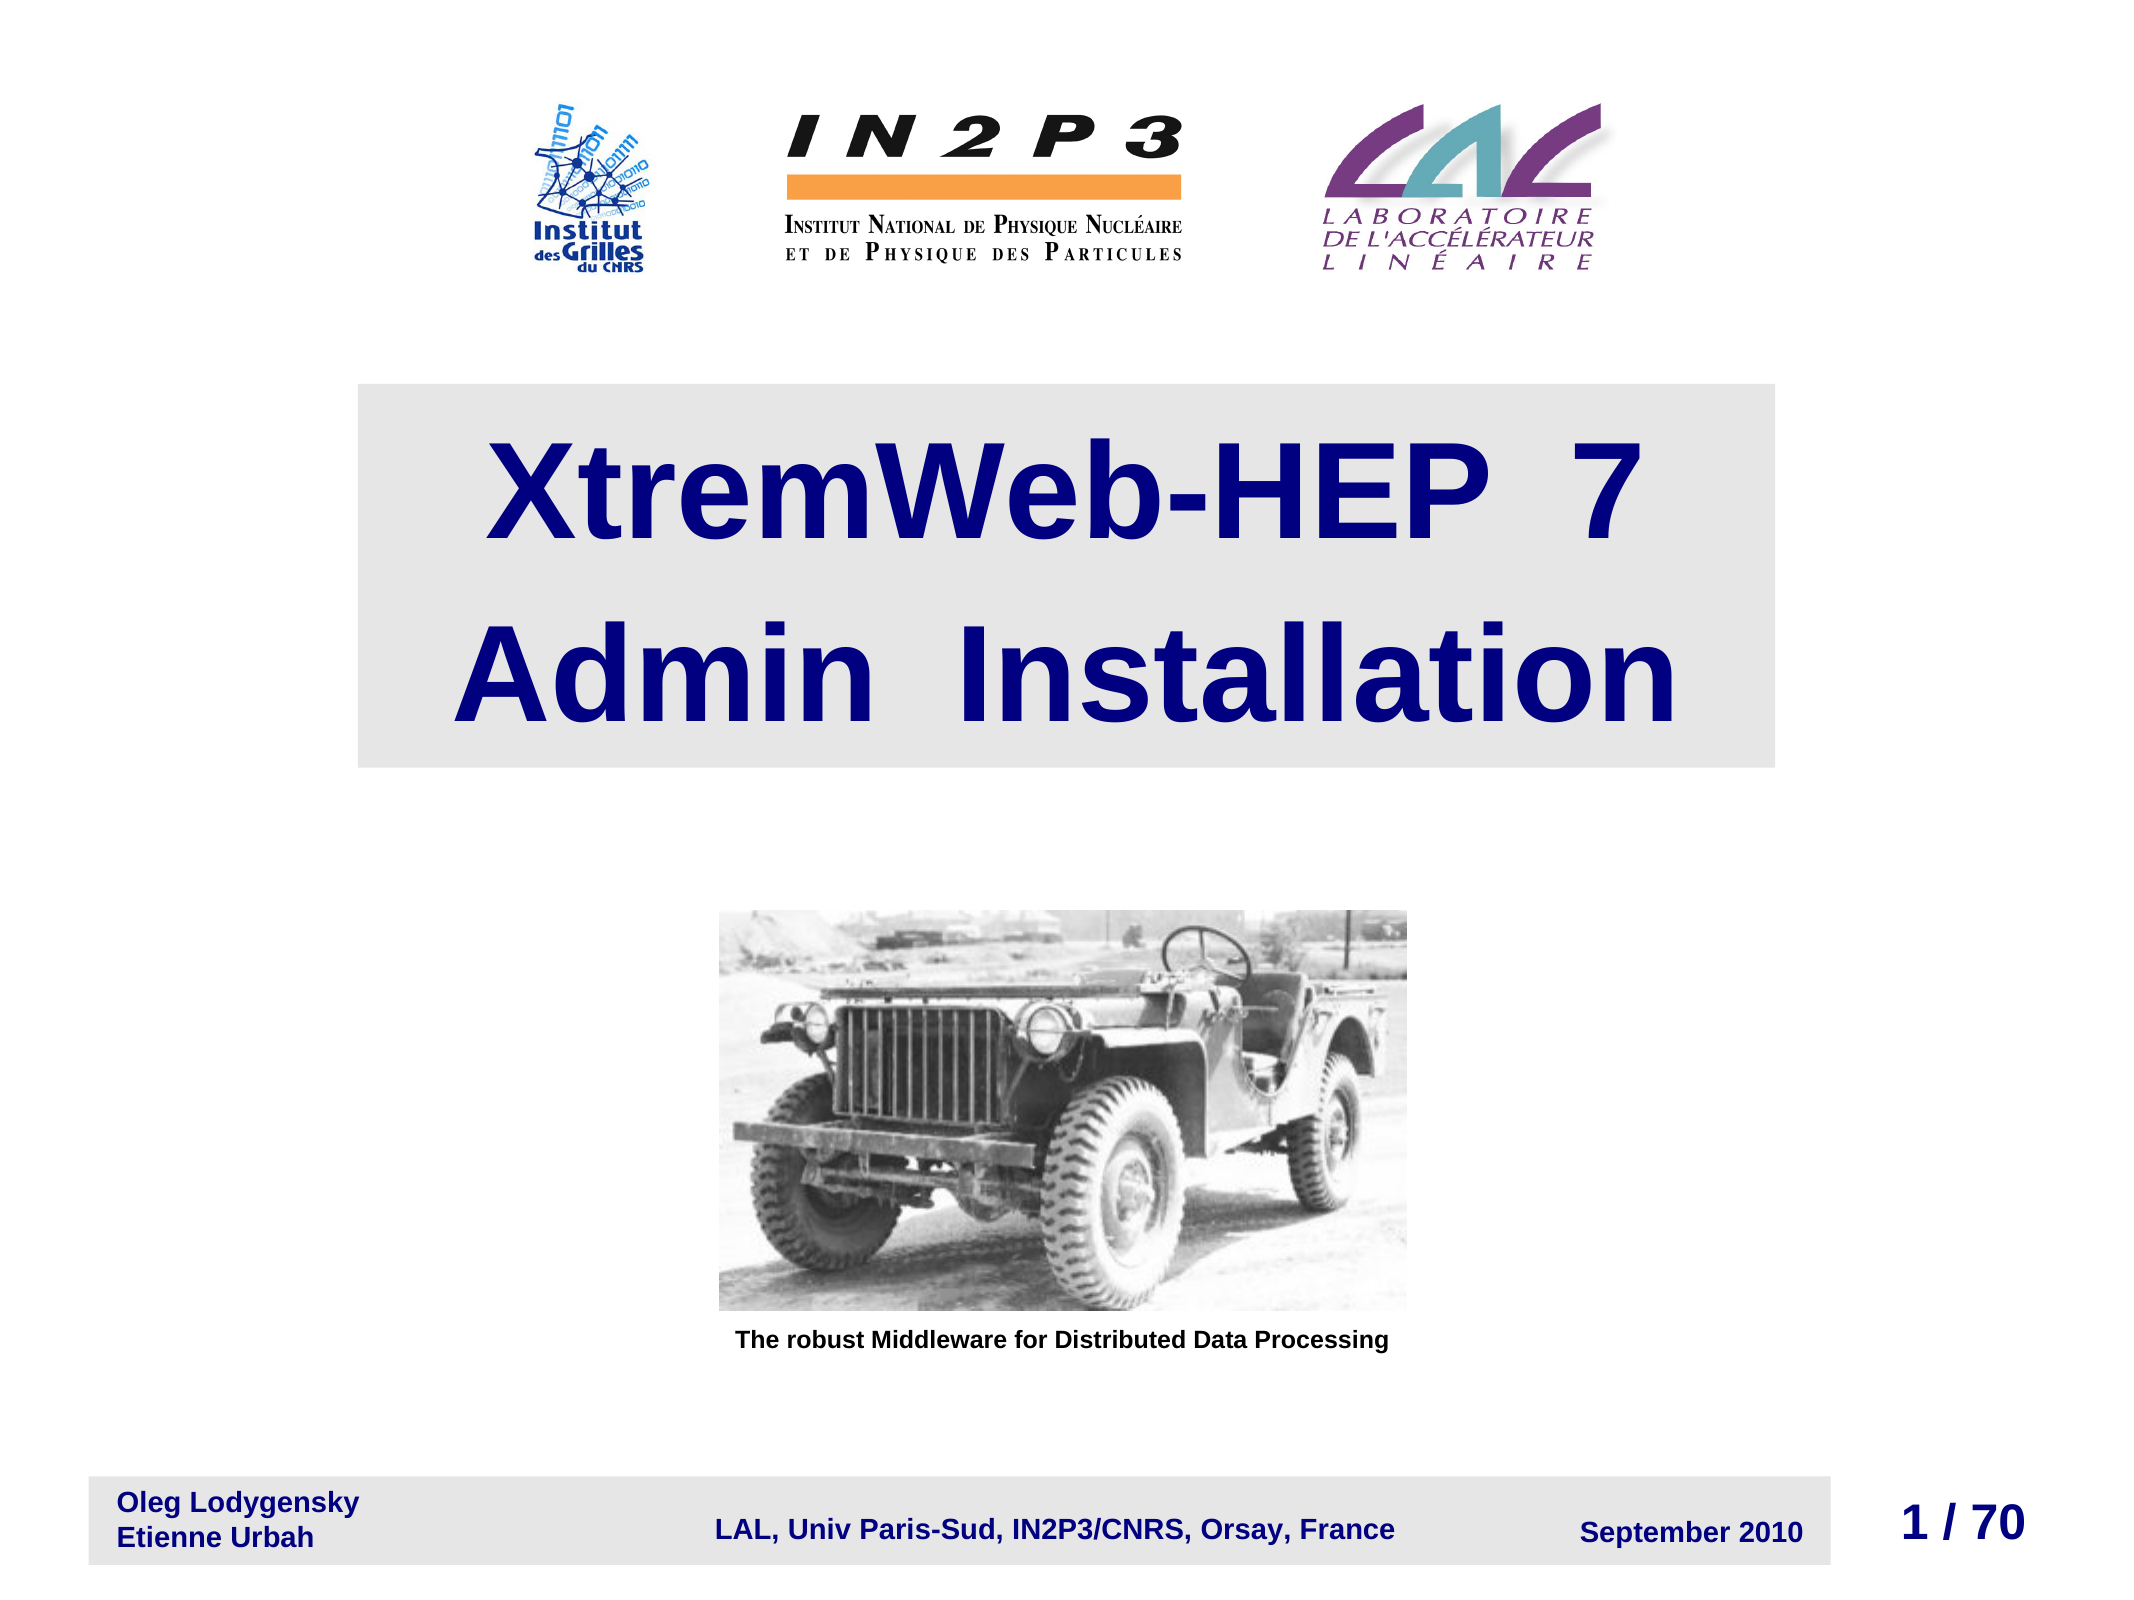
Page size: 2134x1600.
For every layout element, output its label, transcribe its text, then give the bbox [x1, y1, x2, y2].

text_box XtremWeb-HEP 7 Admin Installation [357, 383, 1776, 768]
picture [719, 910, 1407, 1308]
picture [511, 101, 672, 275]
picture [1318, 98, 1622, 274]
text_box The robust Middleware for Distributed Data Processing [708, 1308, 1418, 1369]
picture [784, 72, 1185, 266]
